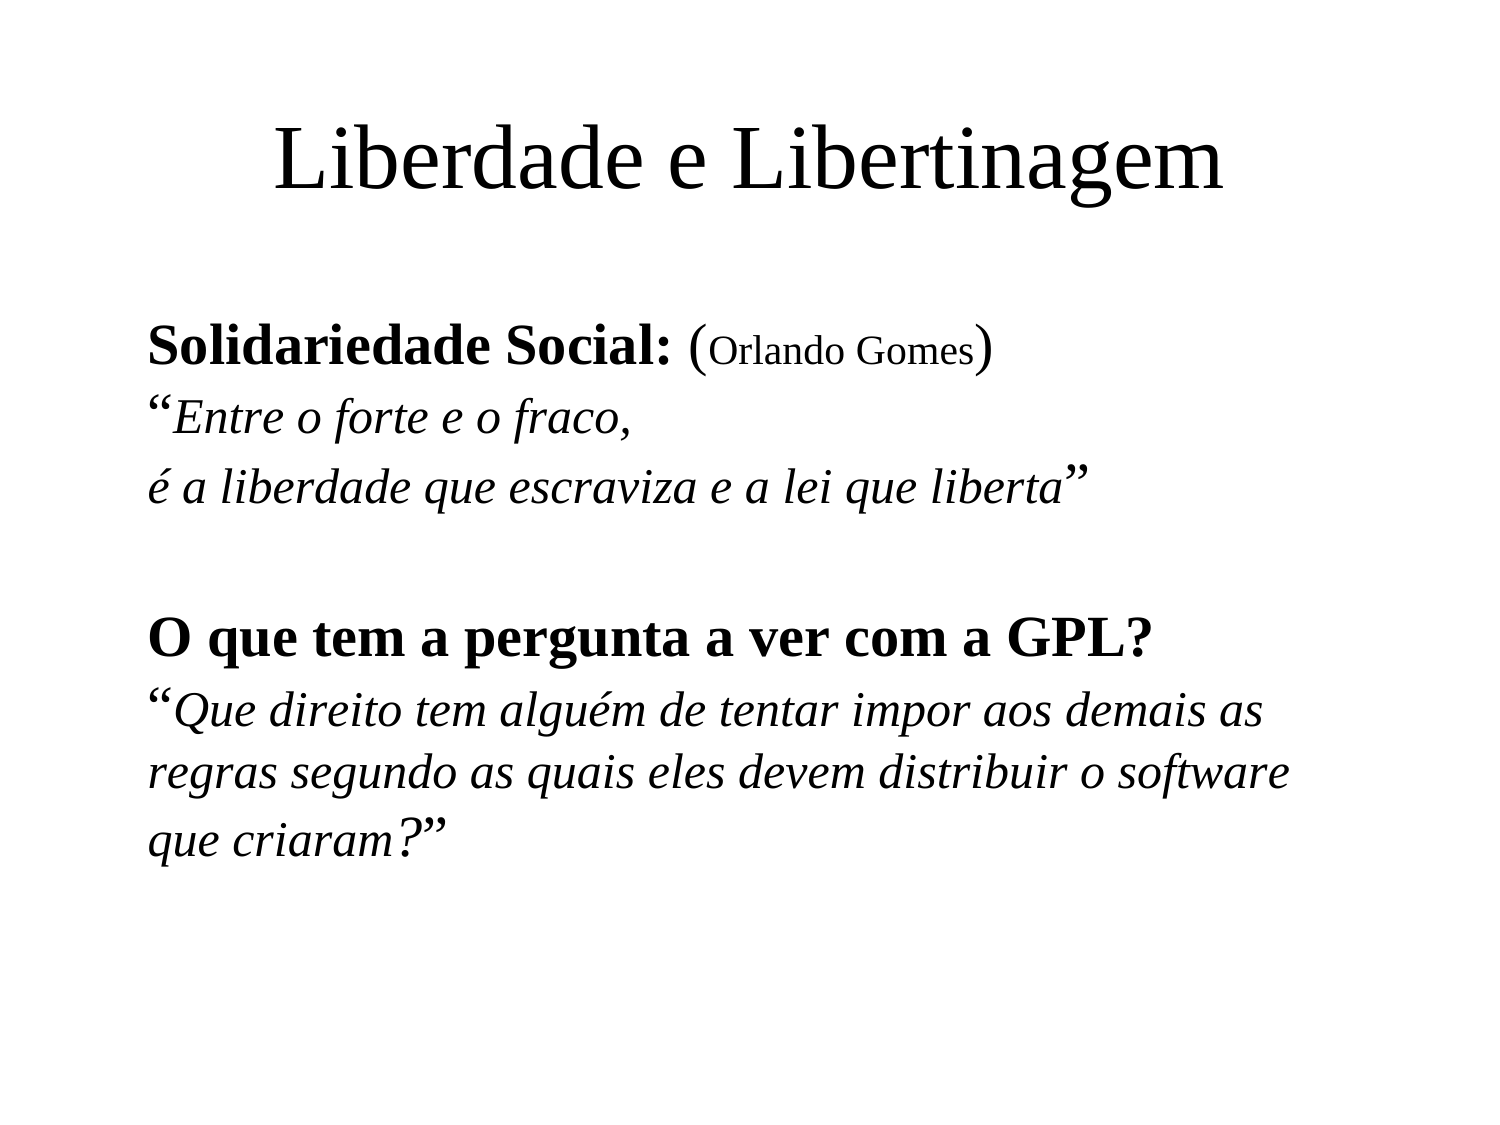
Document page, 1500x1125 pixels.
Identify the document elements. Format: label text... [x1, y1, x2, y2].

text_box Liberdade e Libertinagem [112, 99, 1388, 288]
text_box Solidariedade Social: (Orlando Gomes) “Entre o forte e o fraco, é a liberdade que escraviza e a lei que liberta” O que tem a pergunta a ver com a GPL? “Que direito tem alguém de tentar impor aos demais as regras segundo as quais eles devem distribuir o software que criaram?” [147, 305, 1353, 940]
